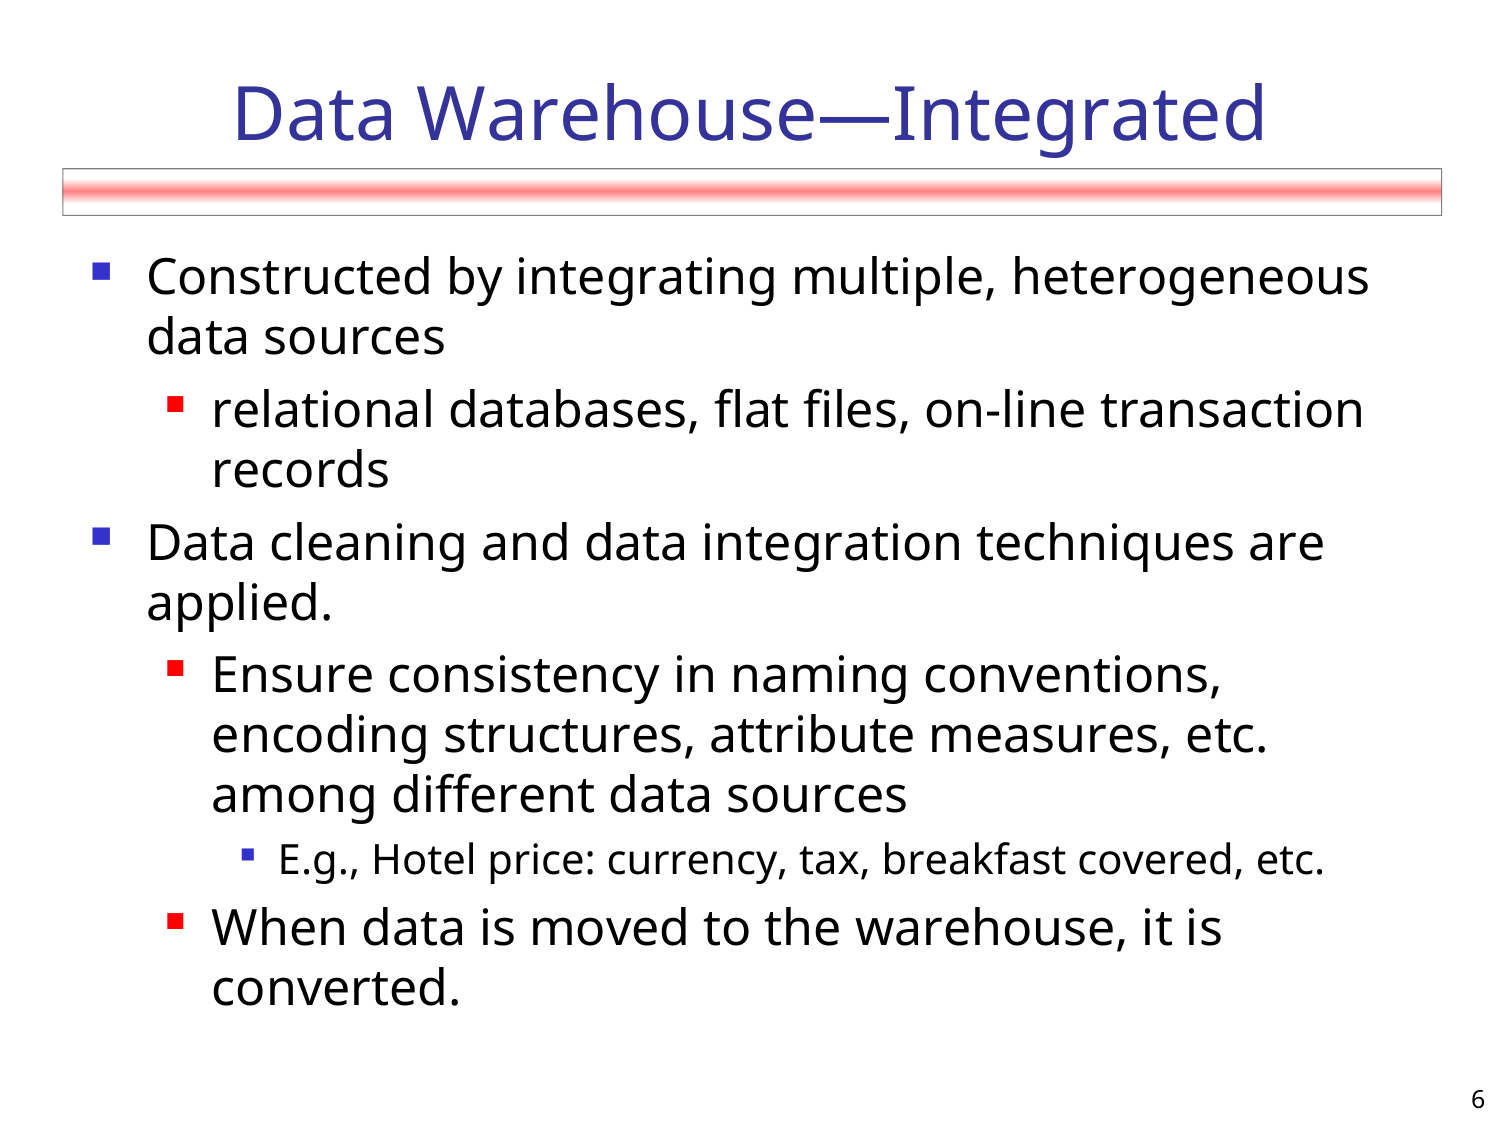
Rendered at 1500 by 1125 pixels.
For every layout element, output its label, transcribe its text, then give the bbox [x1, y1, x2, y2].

title Data Warehouse—Integrated [62, 49, 1438, 163]
text_box <number> [1187, 1050, 1500, 1125]
list Constructed by integrating multiple, heterogeneous data sources relational databases, flat files, on-line transaction records Data cleaning and data integration techniques are applied. Ensure consistency in naming conventions, encoding structures, attribute measures, etc. among different data sources E.g., Hotel price: currency, tax, breakfast covered, etc. When data is moved to the warehouse, it is converted. [75, 237, 1426, 1073]
